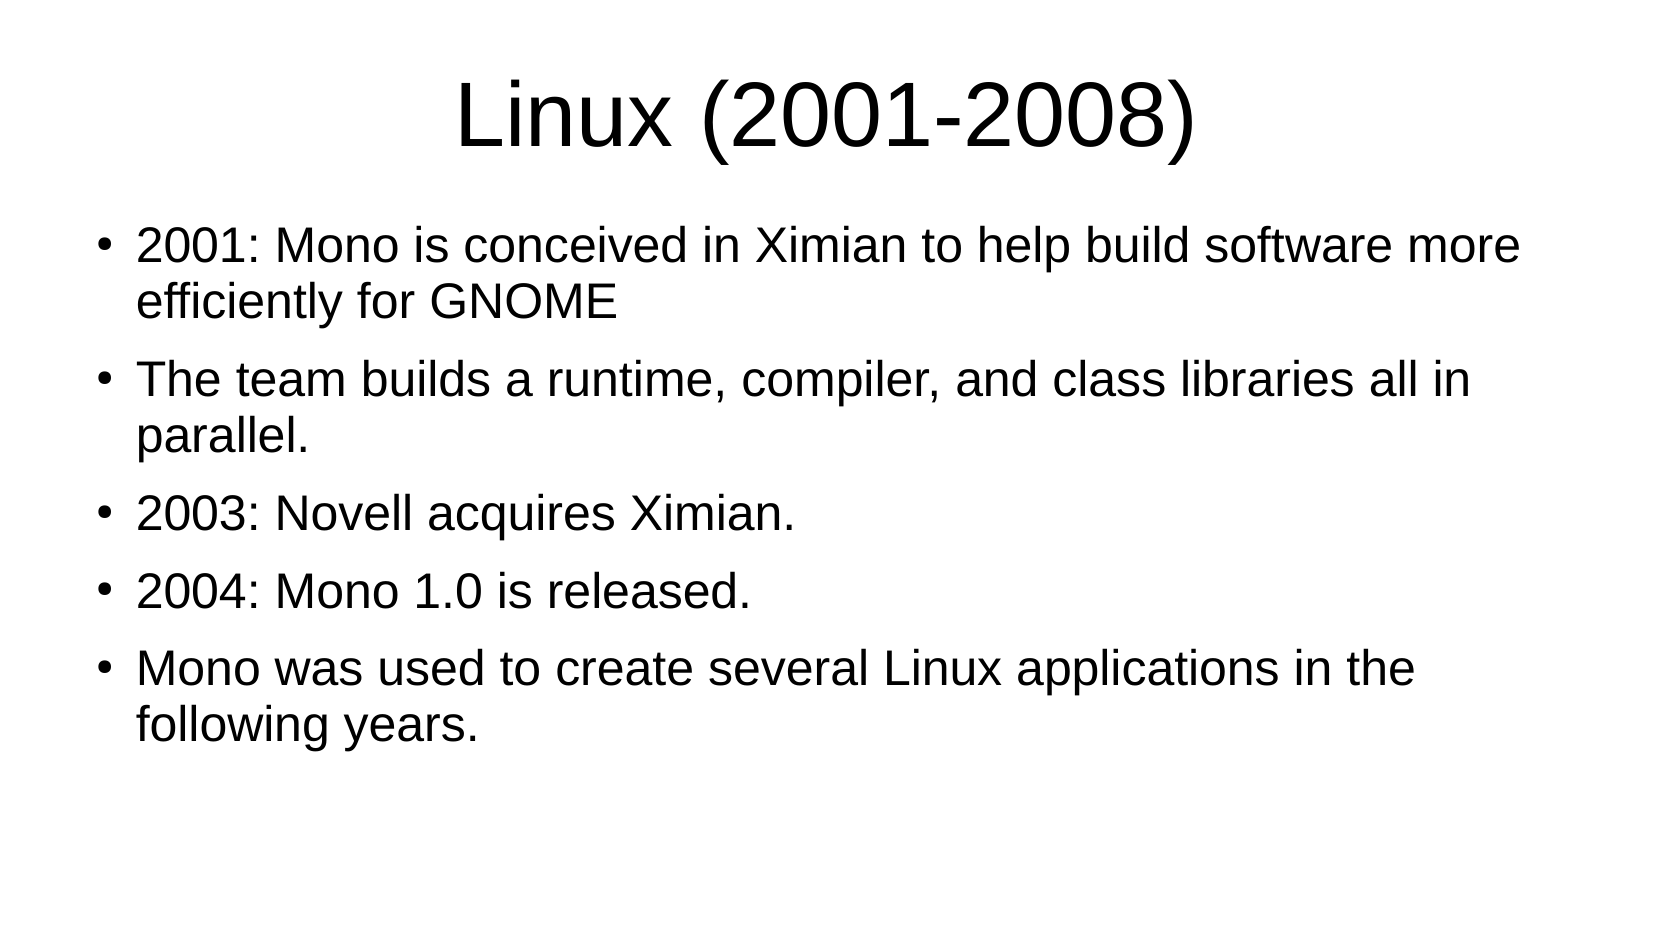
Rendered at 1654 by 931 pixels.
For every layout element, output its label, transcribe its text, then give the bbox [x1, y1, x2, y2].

title Linux (2001-2008) [82, 37, 1571, 193]
list 2001: Mono is conceived in Ximian to help build software more efficiently for GNOME The team builds a runtime, compiler, and class libraries all in parallel. 2003: Novell acquires Ximian. 2004: Mono 1.0 is released. Mono was used to create several Linux applications in the following years. [82, 217, 1571, 758]
